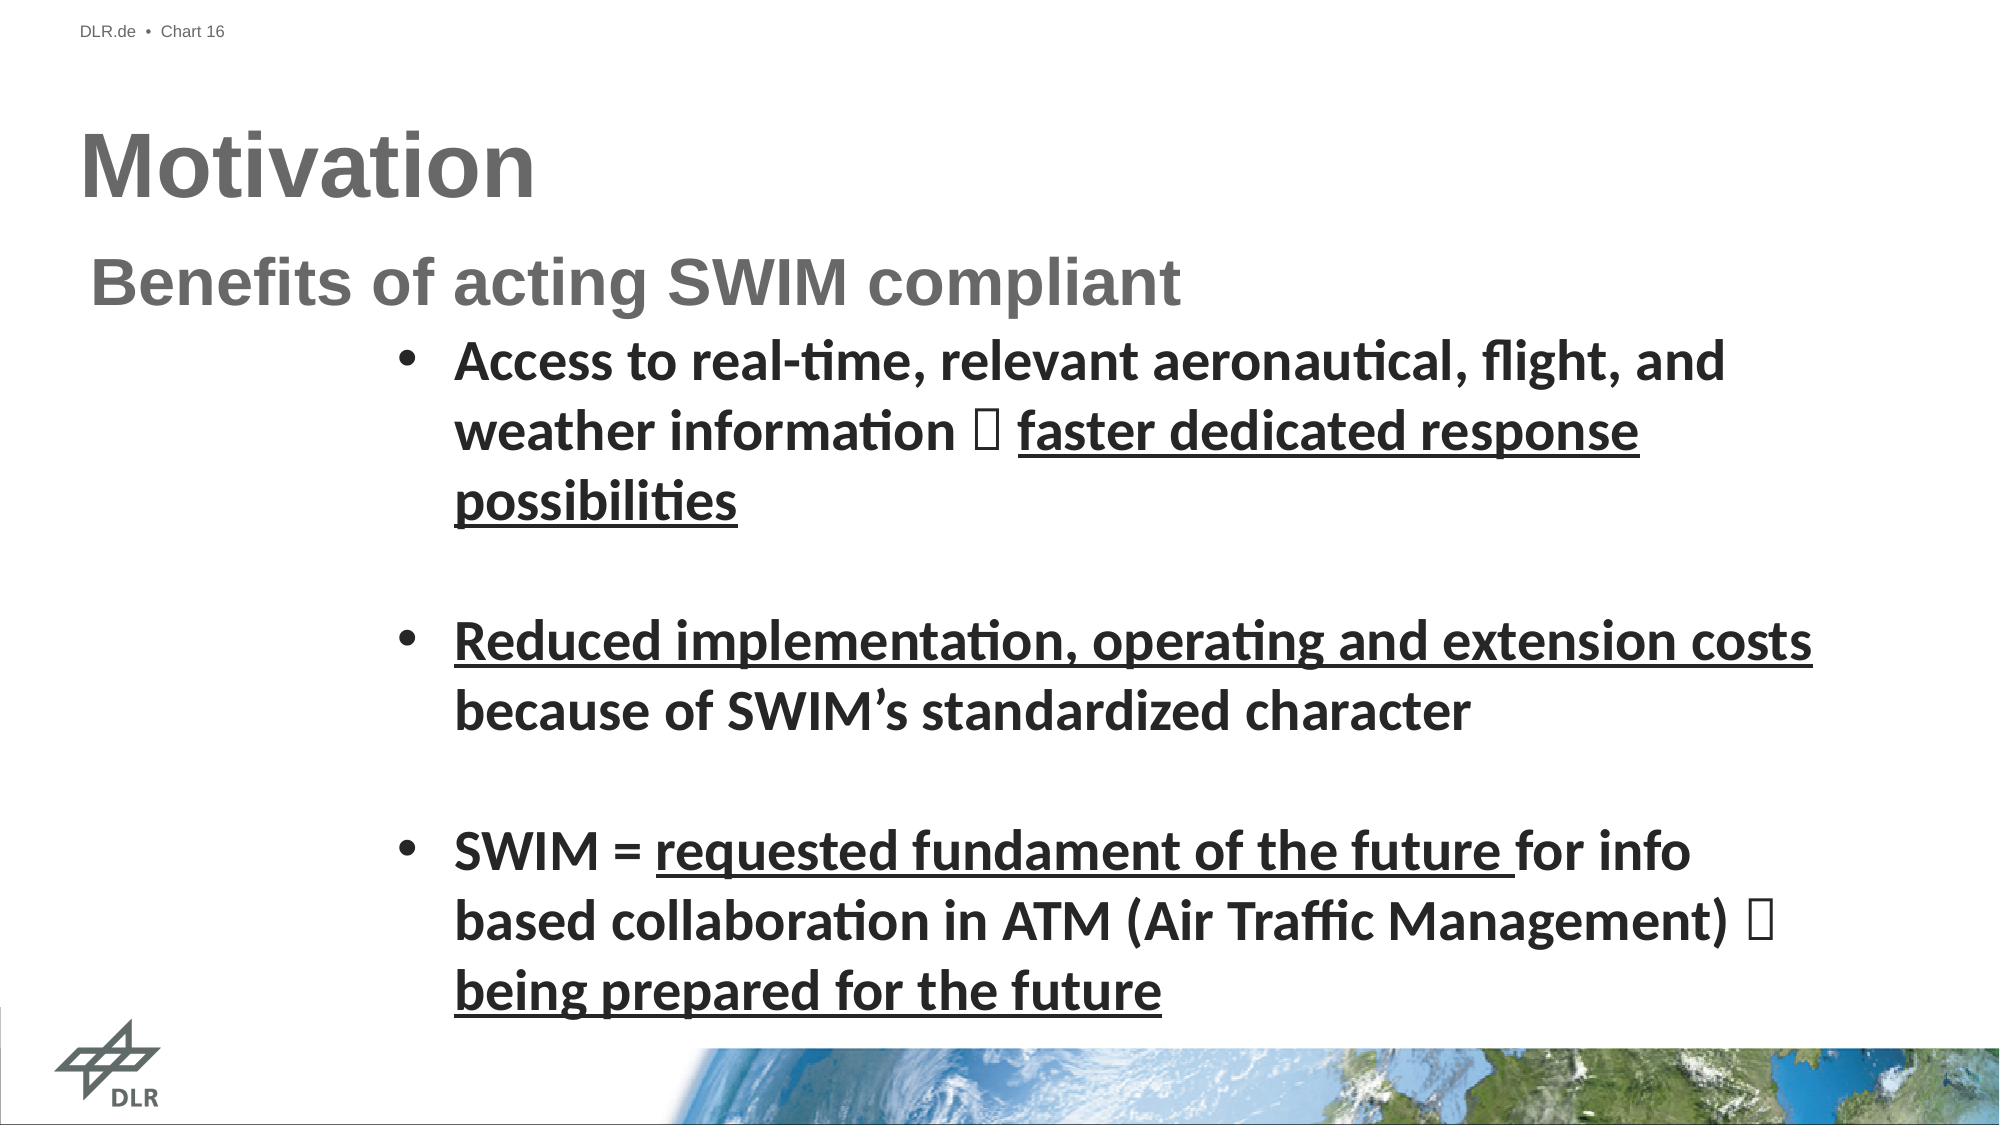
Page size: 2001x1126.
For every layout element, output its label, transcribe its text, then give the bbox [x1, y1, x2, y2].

text_box Access to real-time, relevant aeronautical, flight, and weather information  faster dedicated response possibilities Reduced implementation, operating and extension costs because of SWIM’s standardized character SWIM = requested fundament of the future for info based collaboration in ATM (Air Traffic Management)  being prepared for the future [386, 314, 1826, 1030]
title Motivation [79, 106, 1921, 228]
slide_number DLR.de • Chart <number> [79, 20, 251, 45]
text_box Benefits of acting SWIM compliant [90, 238, 1569, 315]
